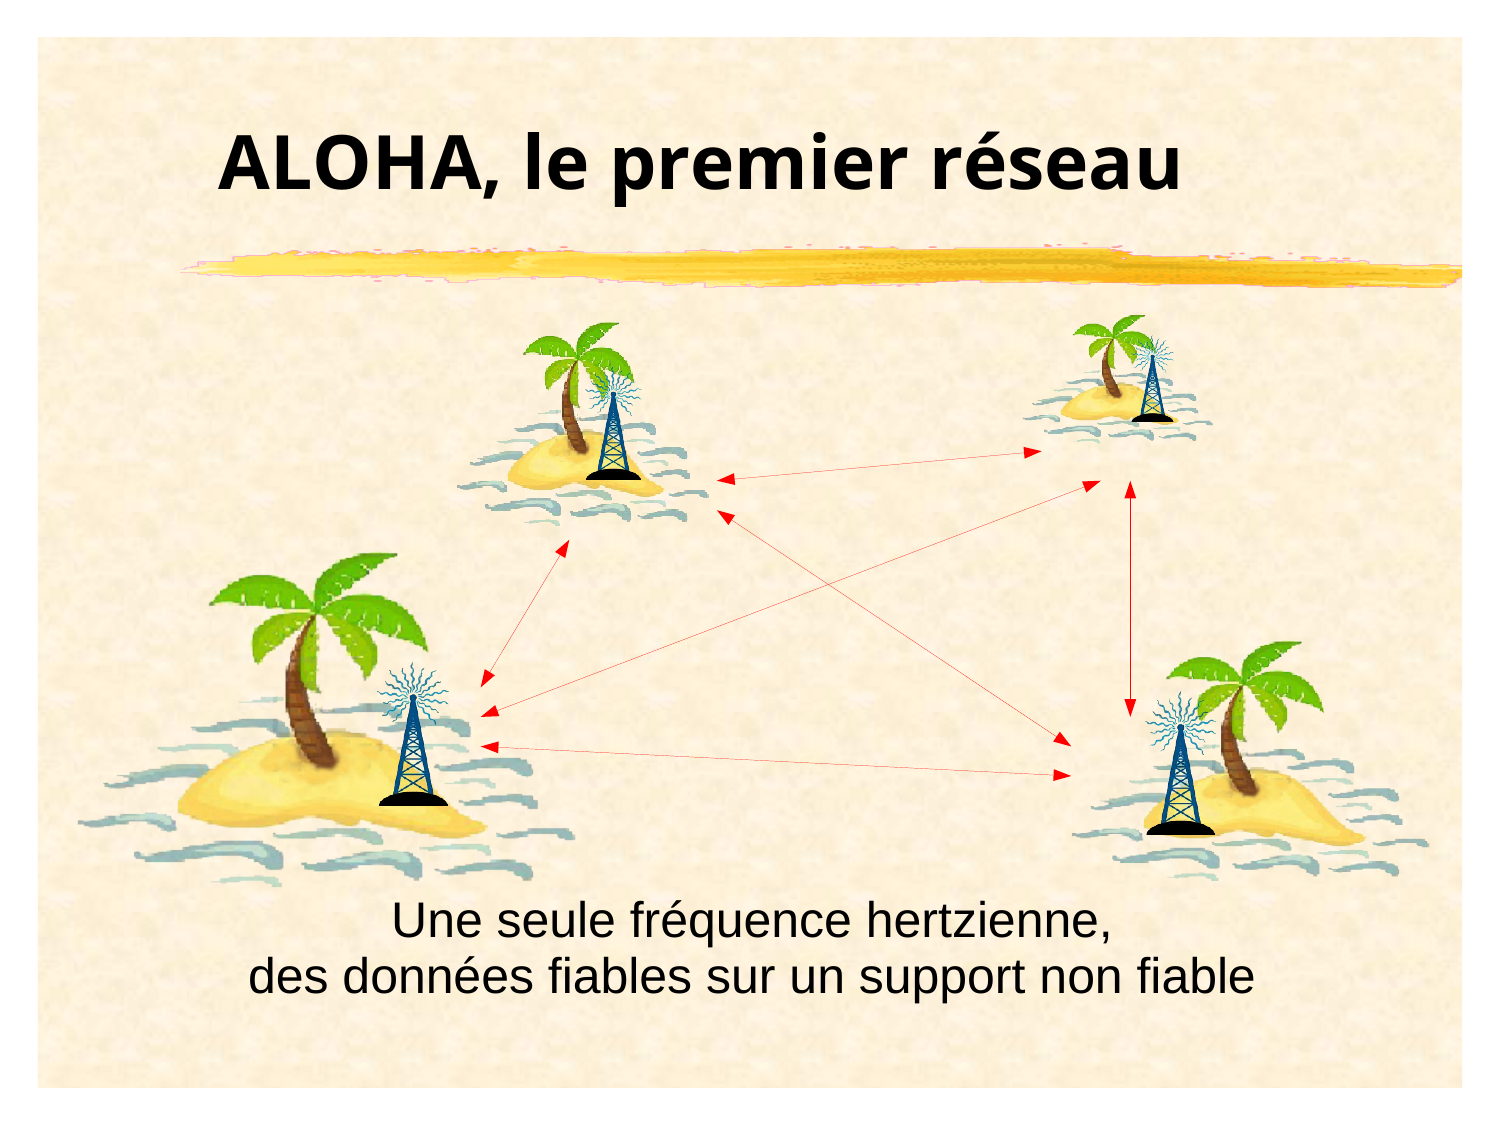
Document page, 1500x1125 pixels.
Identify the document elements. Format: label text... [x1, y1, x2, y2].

title ALOHA, le premier réseau [203, 72, 1427, 248]
text_box Une seule fréquence hertzienne, des données fiables sur un support non fiable [155, 892, 1338, 1005]
picture [37, 37, 1463, 1088]
